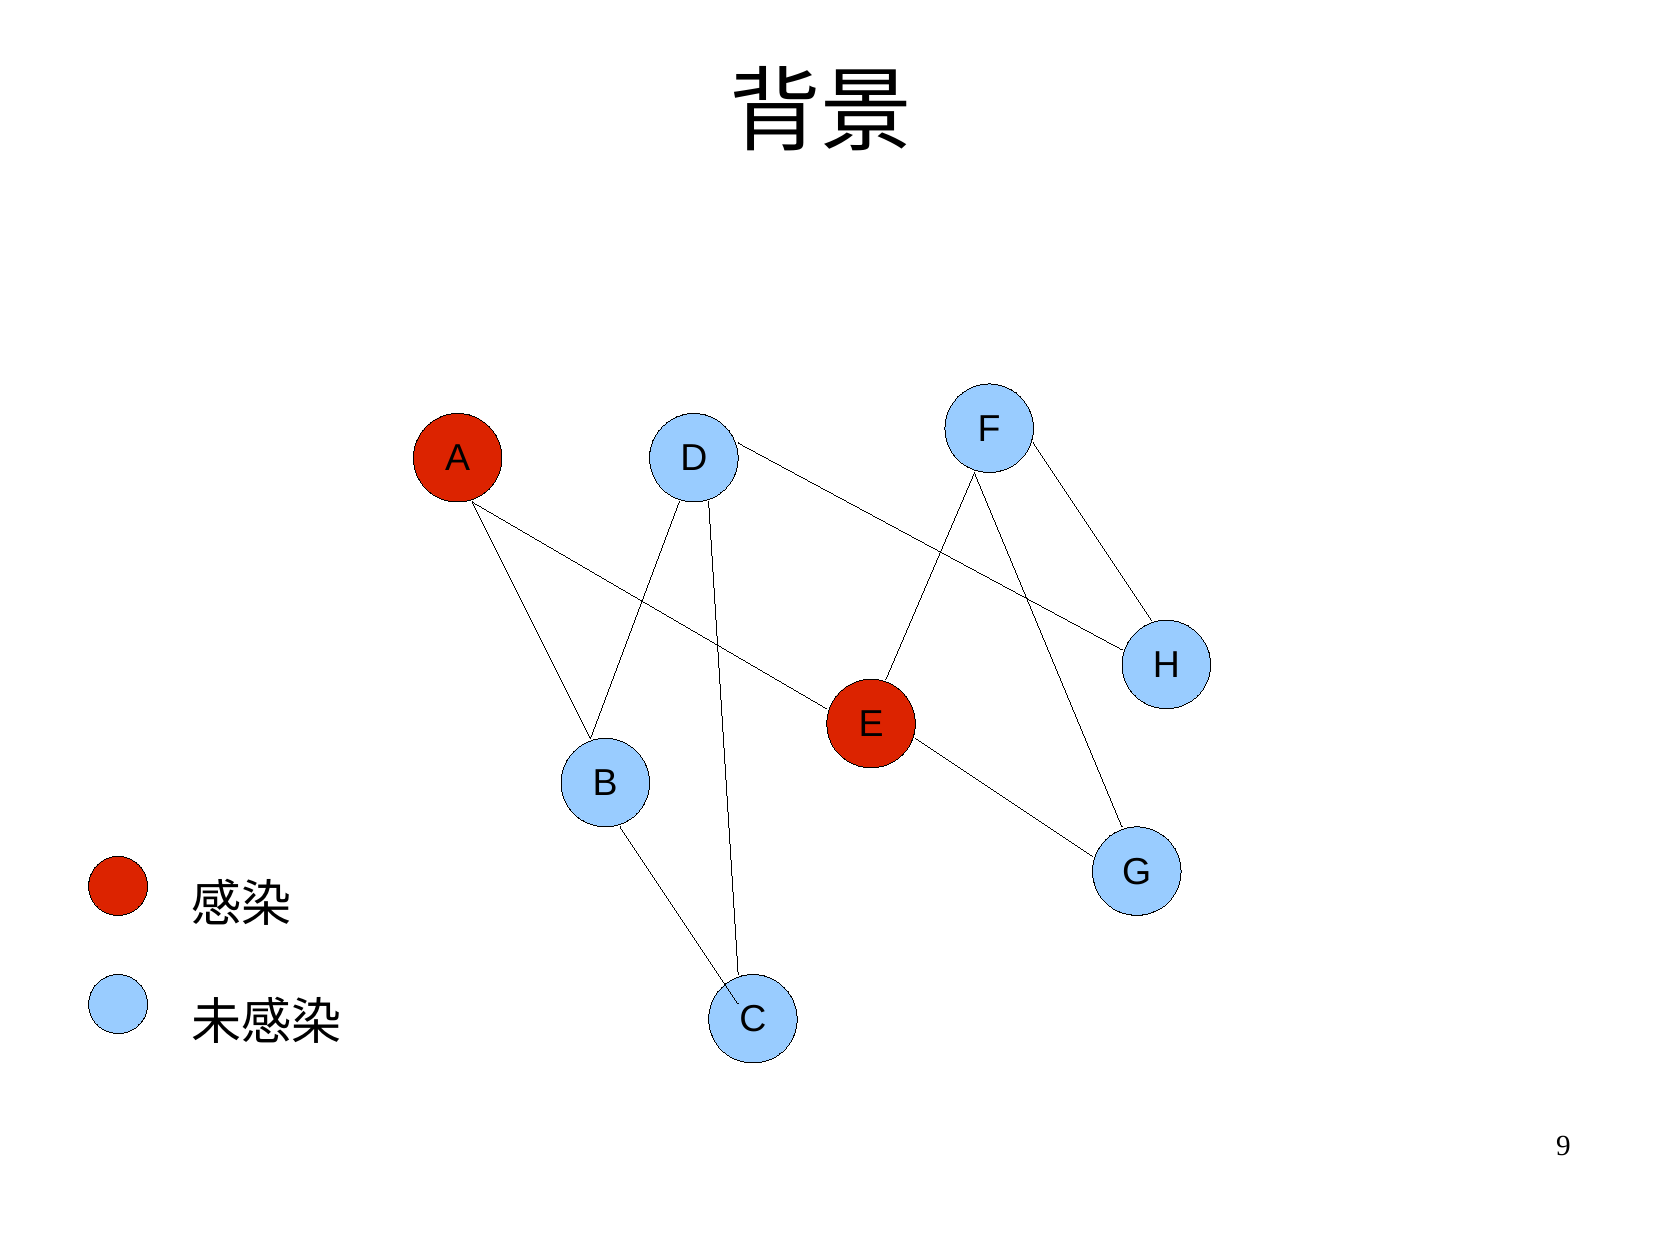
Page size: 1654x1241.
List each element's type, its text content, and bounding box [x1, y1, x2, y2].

text_box 未感染 [177, 974, 384, 1040]
text_box [88, 856, 148, 916]
text_box E [826, 679, 916, 768]
text_box G [1092, 826, 1182, 916]
text_box D [649, 413, 739, 502]
text_box F [944, 383, 1034, 473]
title 背景 [76, 0, 1565, 208]
text_box H [1122, 620, 1211, 709]
text_box [88, 974, 148, 1034]
text_box 感染 [177, 856, 384, 922]
text_box C [708, 974, 798, 1063]
list [82, 206, 1571, 1109]
text_box A [413, 413, 502, 502]
text_box B [561, 738, 650, 827]
